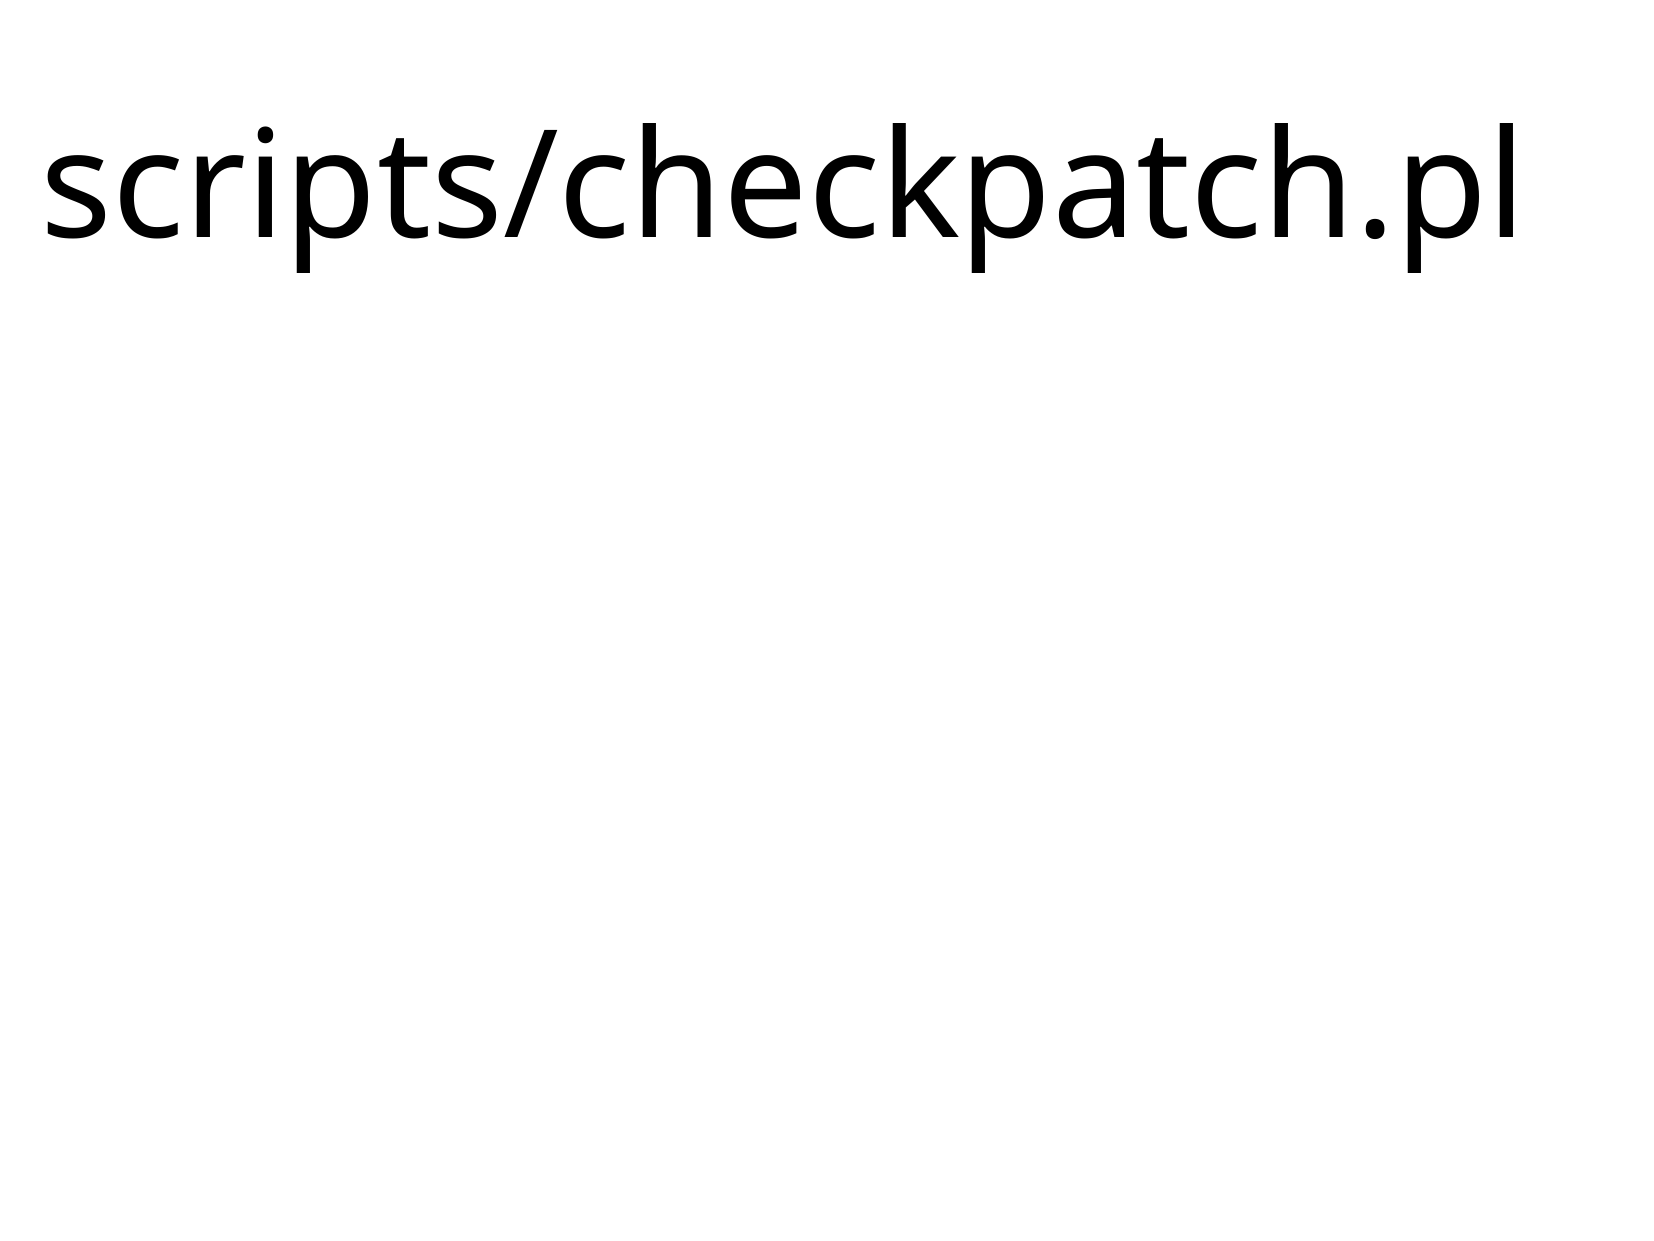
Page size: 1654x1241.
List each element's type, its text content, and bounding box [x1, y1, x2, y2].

text_box scripts/checkpatch.pl [25, 69, 1628, 265]
